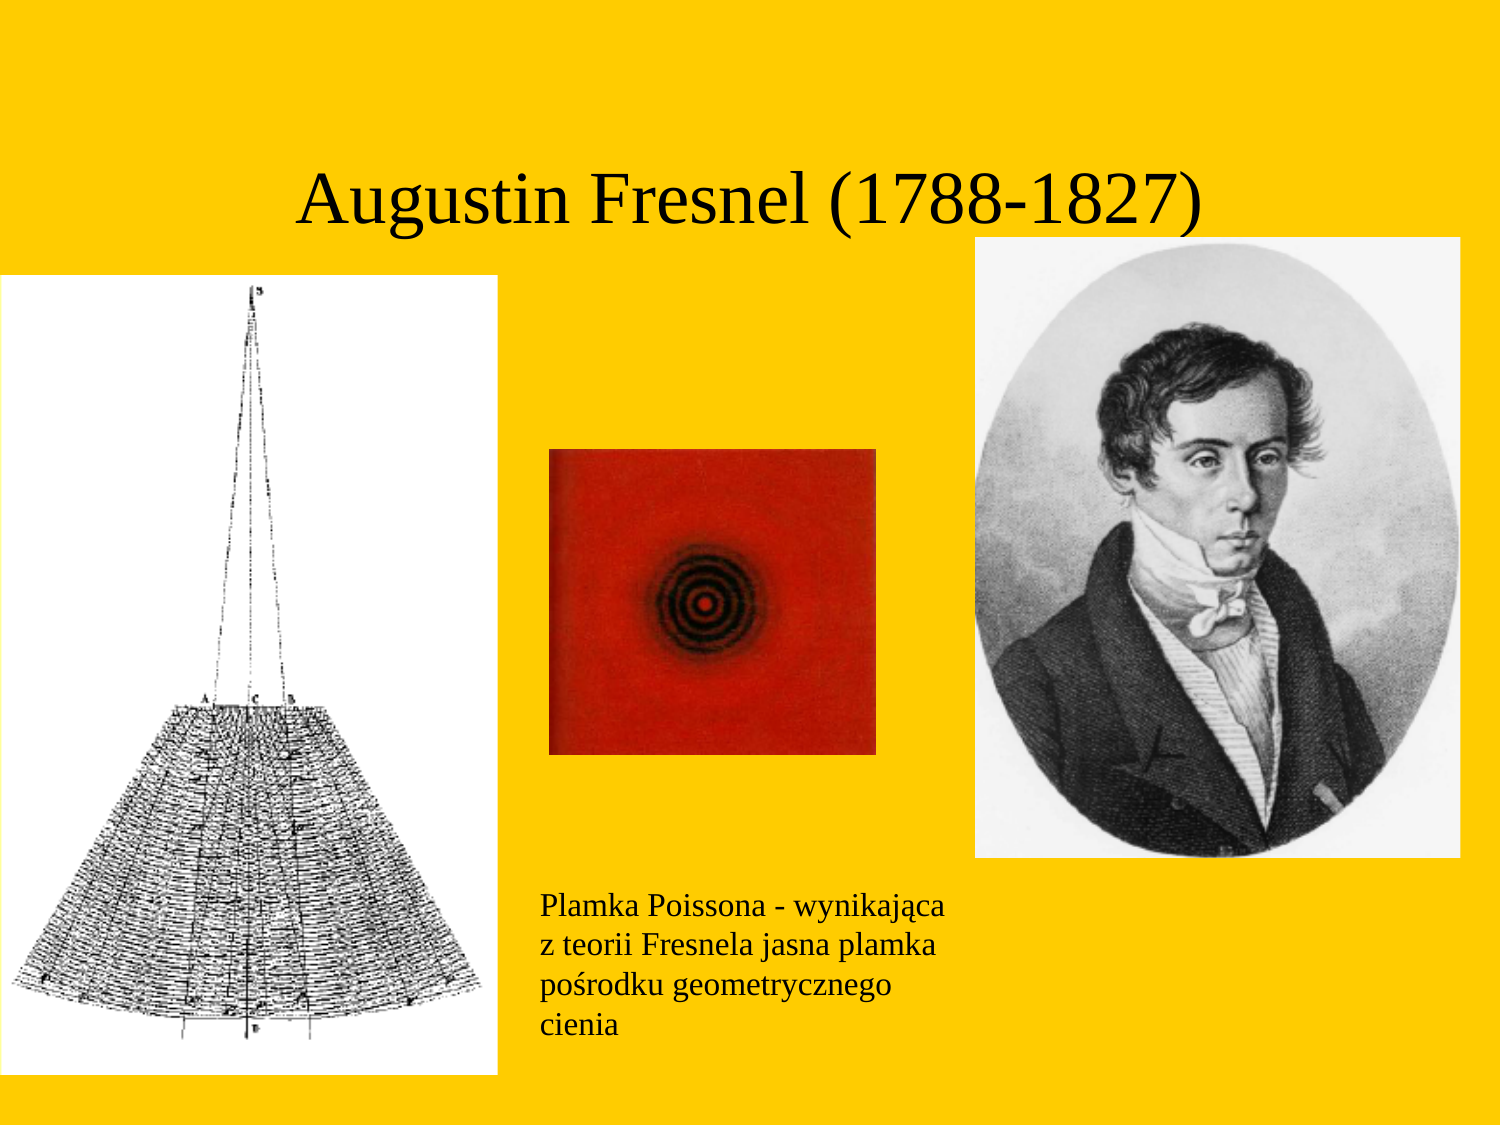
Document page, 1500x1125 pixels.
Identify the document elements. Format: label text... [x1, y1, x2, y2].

picture [549, 449, 876, 755]
picture [0, 275, 498, 1075]
text_box Plamka Poissona - wynikająca z teorii Fresnela jasna plamka pośrodku geometrycznego cienia [525, 874, 976, 1051]
title Augustin Fresnel (1788-1827) [112, 99, 1388, 288]
picture [975, 237, 1461, 858]
